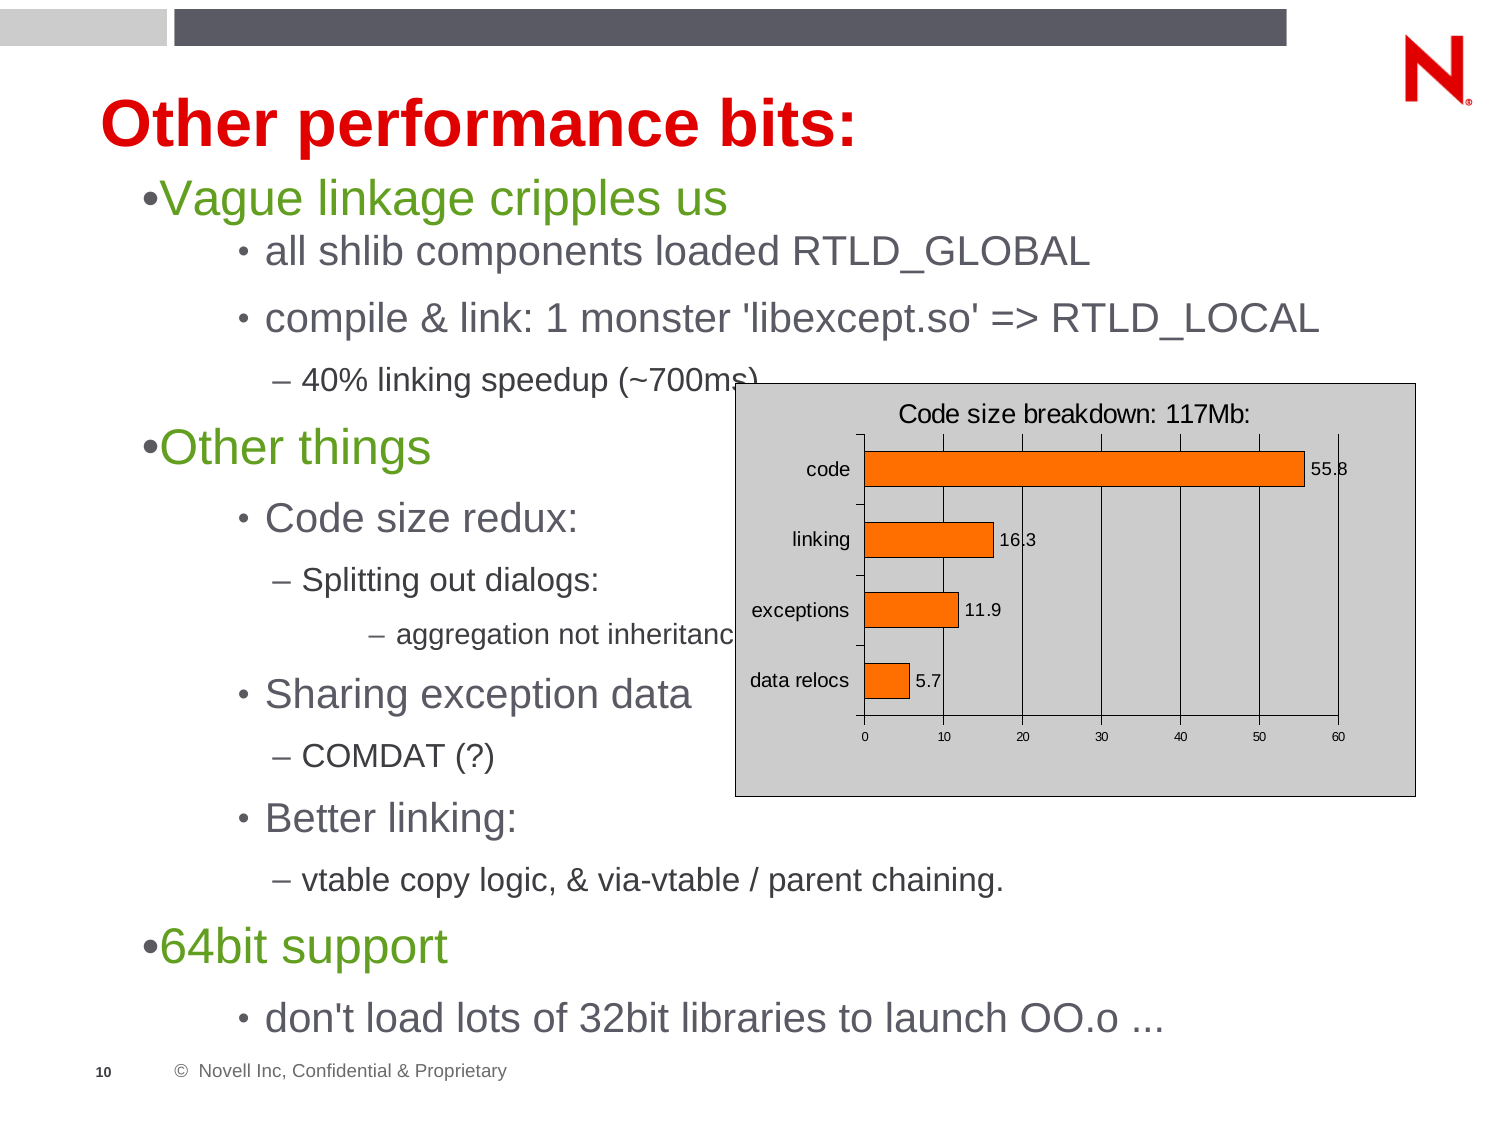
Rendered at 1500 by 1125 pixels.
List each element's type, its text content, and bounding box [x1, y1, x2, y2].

title Other performance bits: [100, 41, 1395, 205]
list Vague linkage cripples us all shlib components loaded RTLD_GLOBAL compile & link: 1 monster 'libexcept.so' => RTLD_LOCAL 40% linking speedup (~700ms) Other things Code size redux: Splitting out dialogs: aggregation not inheritance. Sharing exception data COMDAT (?) Better linking: vtable copy logic, & via-vtable / parent chaining. 64bit support don't load lots of 32bit libraries to launch OO.o ... [141, 167, 1382, 1039]
chart [735, 383, 1416, 797]
picture [1403, 32, 1473, 107]
